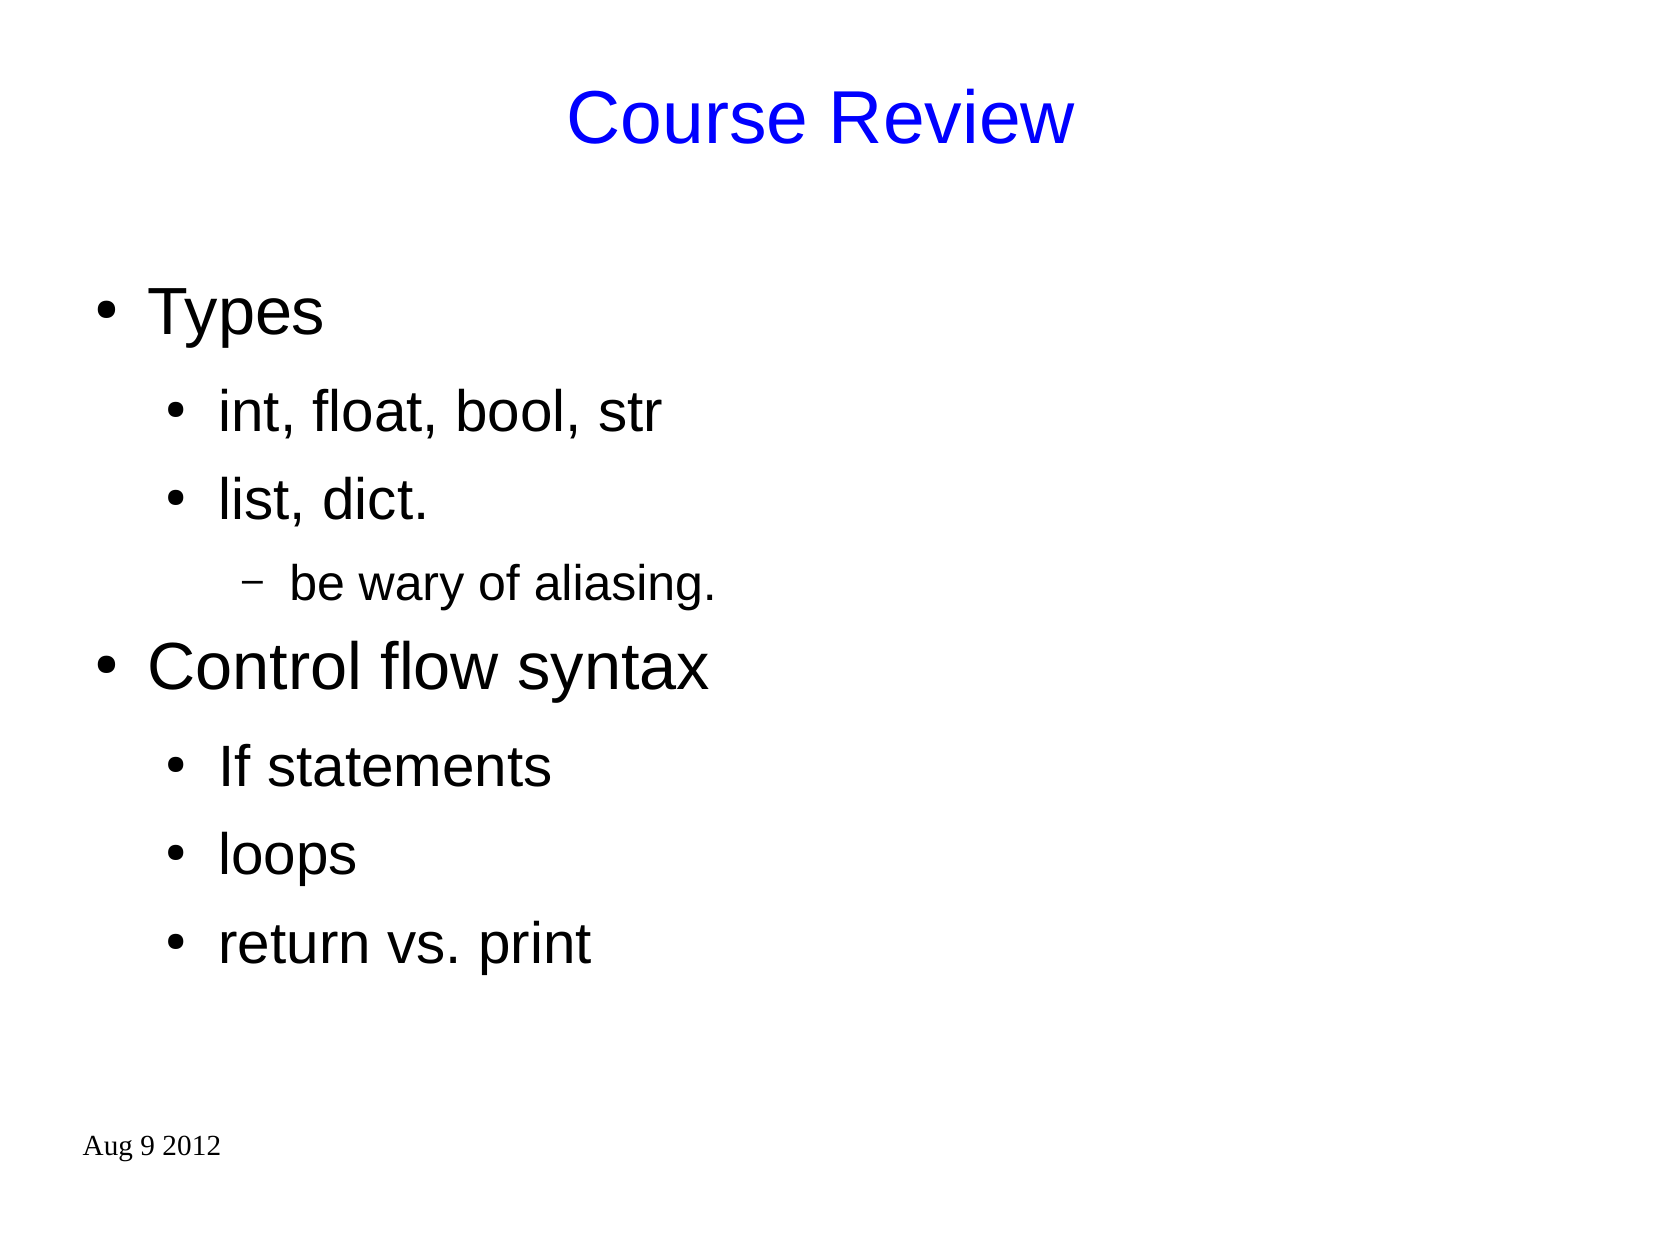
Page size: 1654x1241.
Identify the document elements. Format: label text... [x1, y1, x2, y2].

title Course Review [76, 58, 1565, 178]
list Types int, float, bool, str list, dict. be wary of aliasing. Control flow syntax If statements loops return vs. print [76, 274, 1565, 1093]
